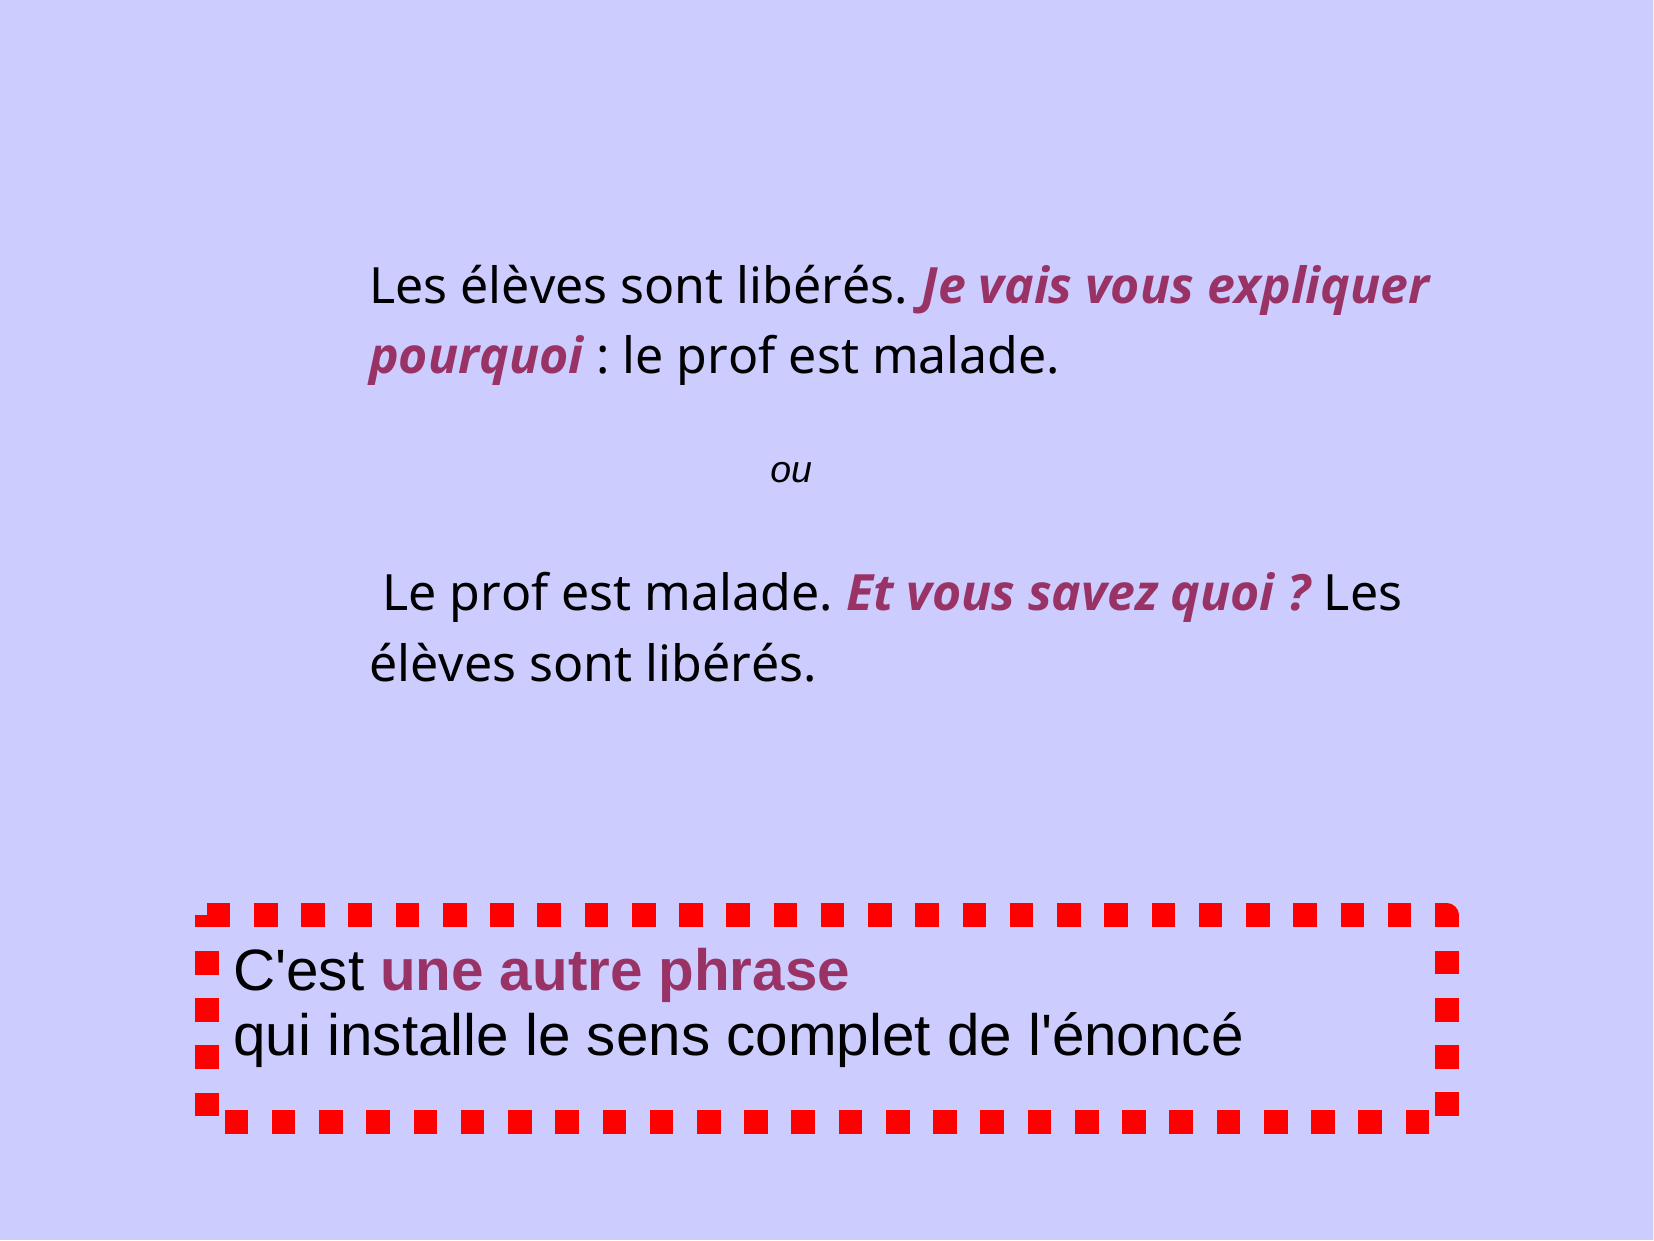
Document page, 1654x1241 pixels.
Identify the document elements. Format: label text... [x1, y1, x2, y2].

text_box C'est une autre phrase qui installe le sens complet de l'énoncé [206, 915, 1447, 1123]
text_box Le prof est malade. Et vous savez quoi ? Les élèves sont libérés. [354, 543, 1447, 721]
text_box Les élèves sont libérés. Je vais vous expliquer pourquoi : le prof est malade. [354, 236, 1447, 414]
text_box ou [755, 439, 827, 496]
